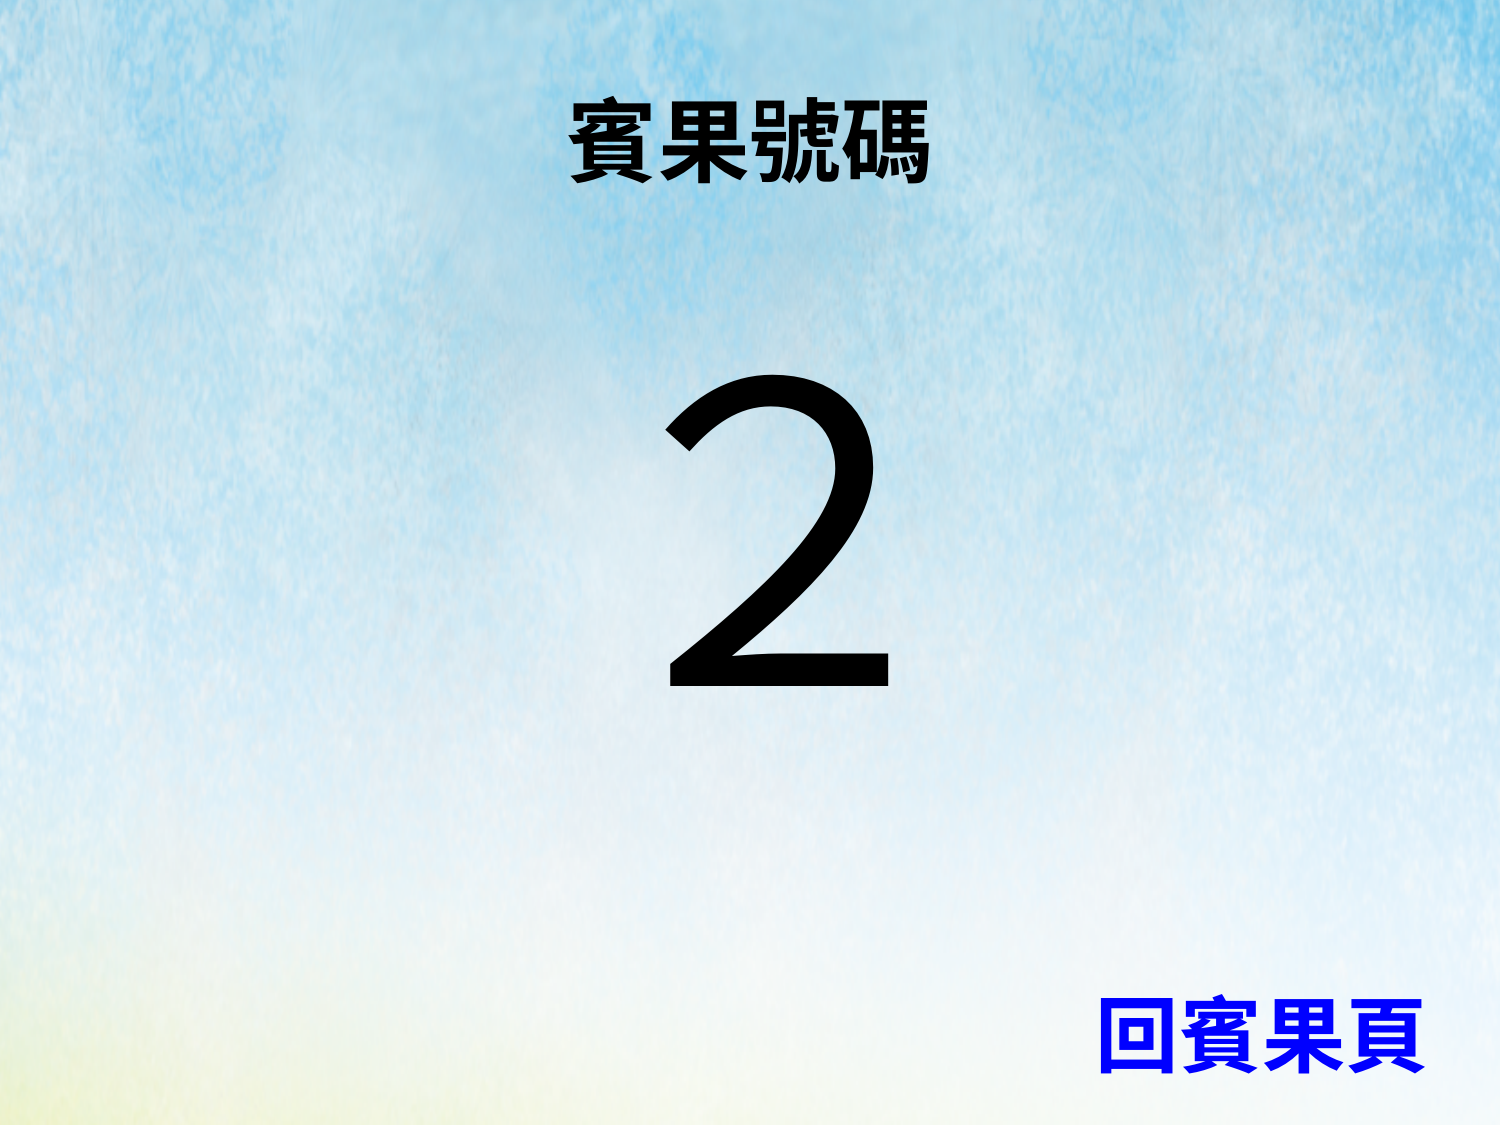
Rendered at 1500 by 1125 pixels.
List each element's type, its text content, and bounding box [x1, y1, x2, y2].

title 賓果號碼 [75, 45, 1426, 233]
text_box 回賓果頁 [1080, 975, 1448, 1093]
list ２ [75, 262, 1426, 1005]
